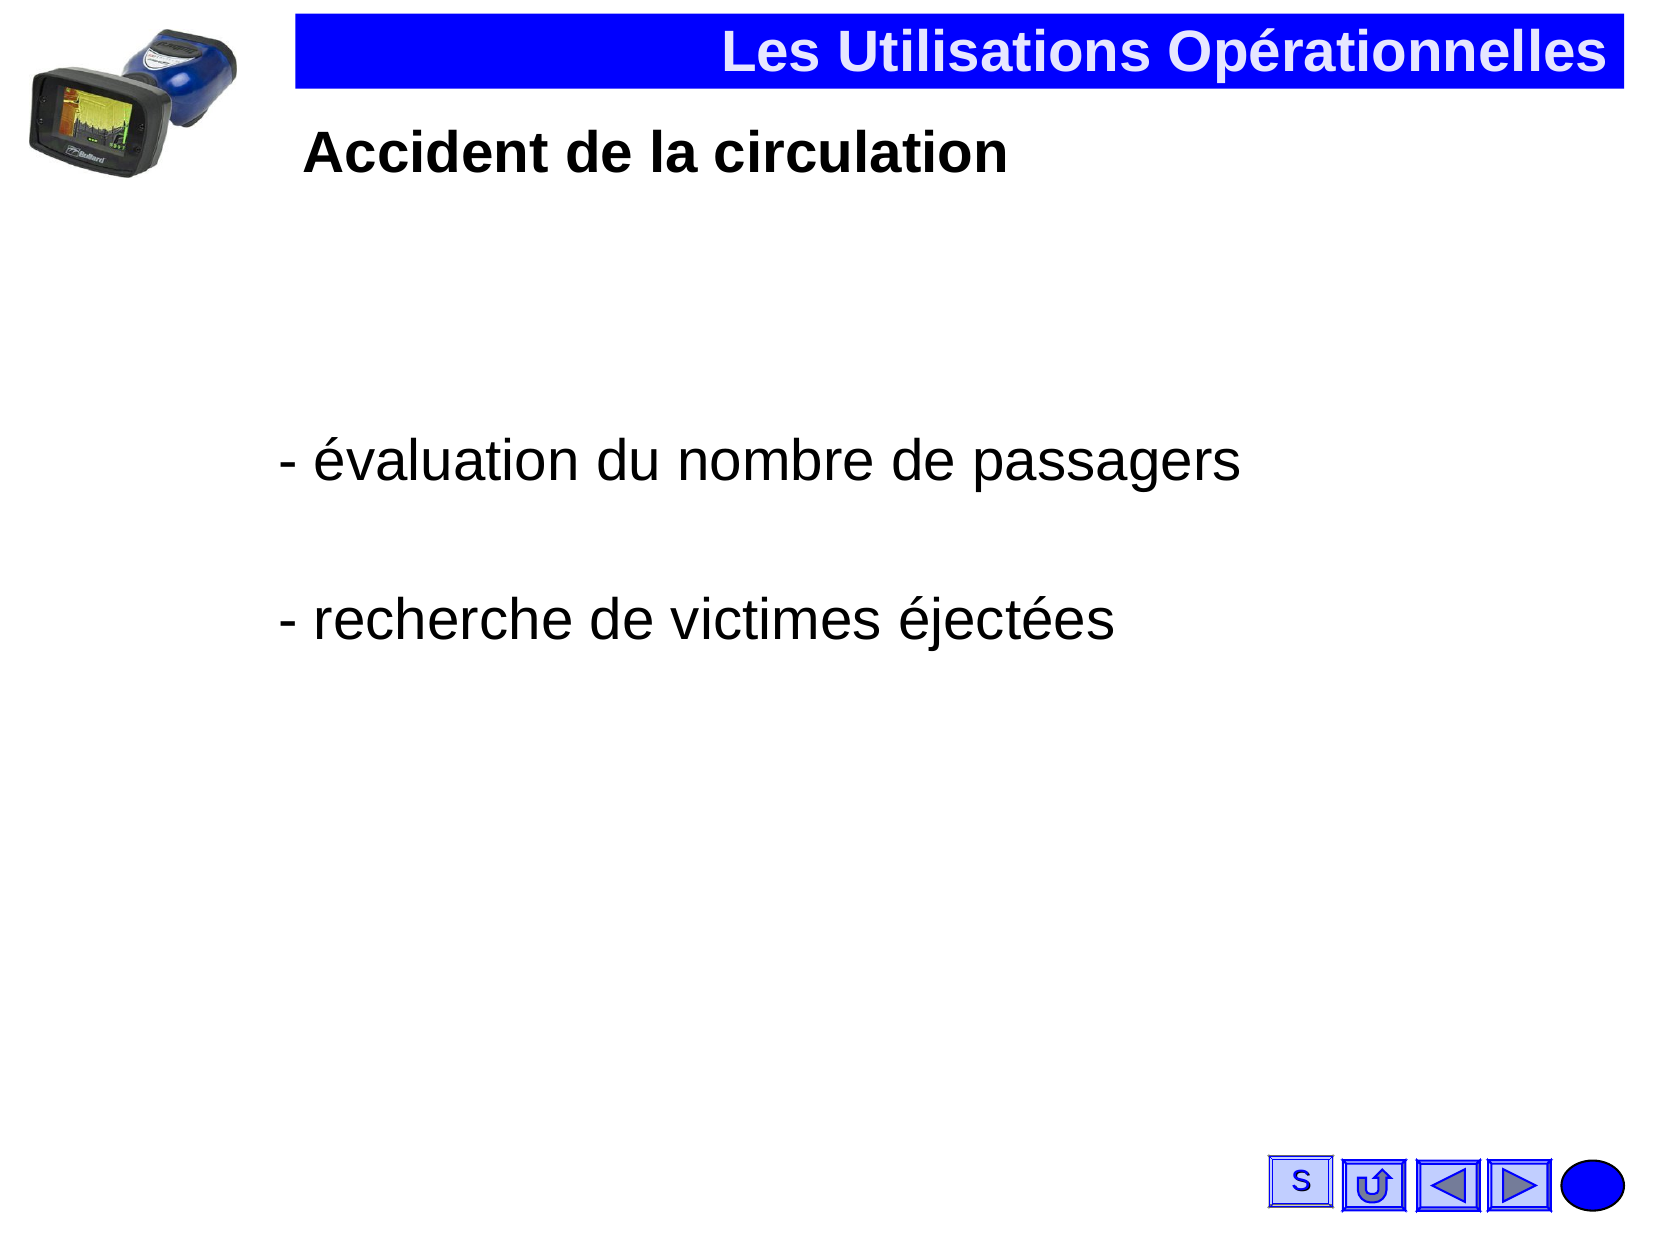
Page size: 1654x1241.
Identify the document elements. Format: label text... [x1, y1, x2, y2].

text_box Les Utilisations Opérationnelles [295, 13, 1625, 89]
text_box [1561, 1160, 1625, 1211]
list - évaluation du nombre de passagers - recherche de victimes éjectées [206, 420, 1482, 739]
picture [29, 29, 237, 178]
text_box Accident de la circulation [287, 112, 1025, 193]
